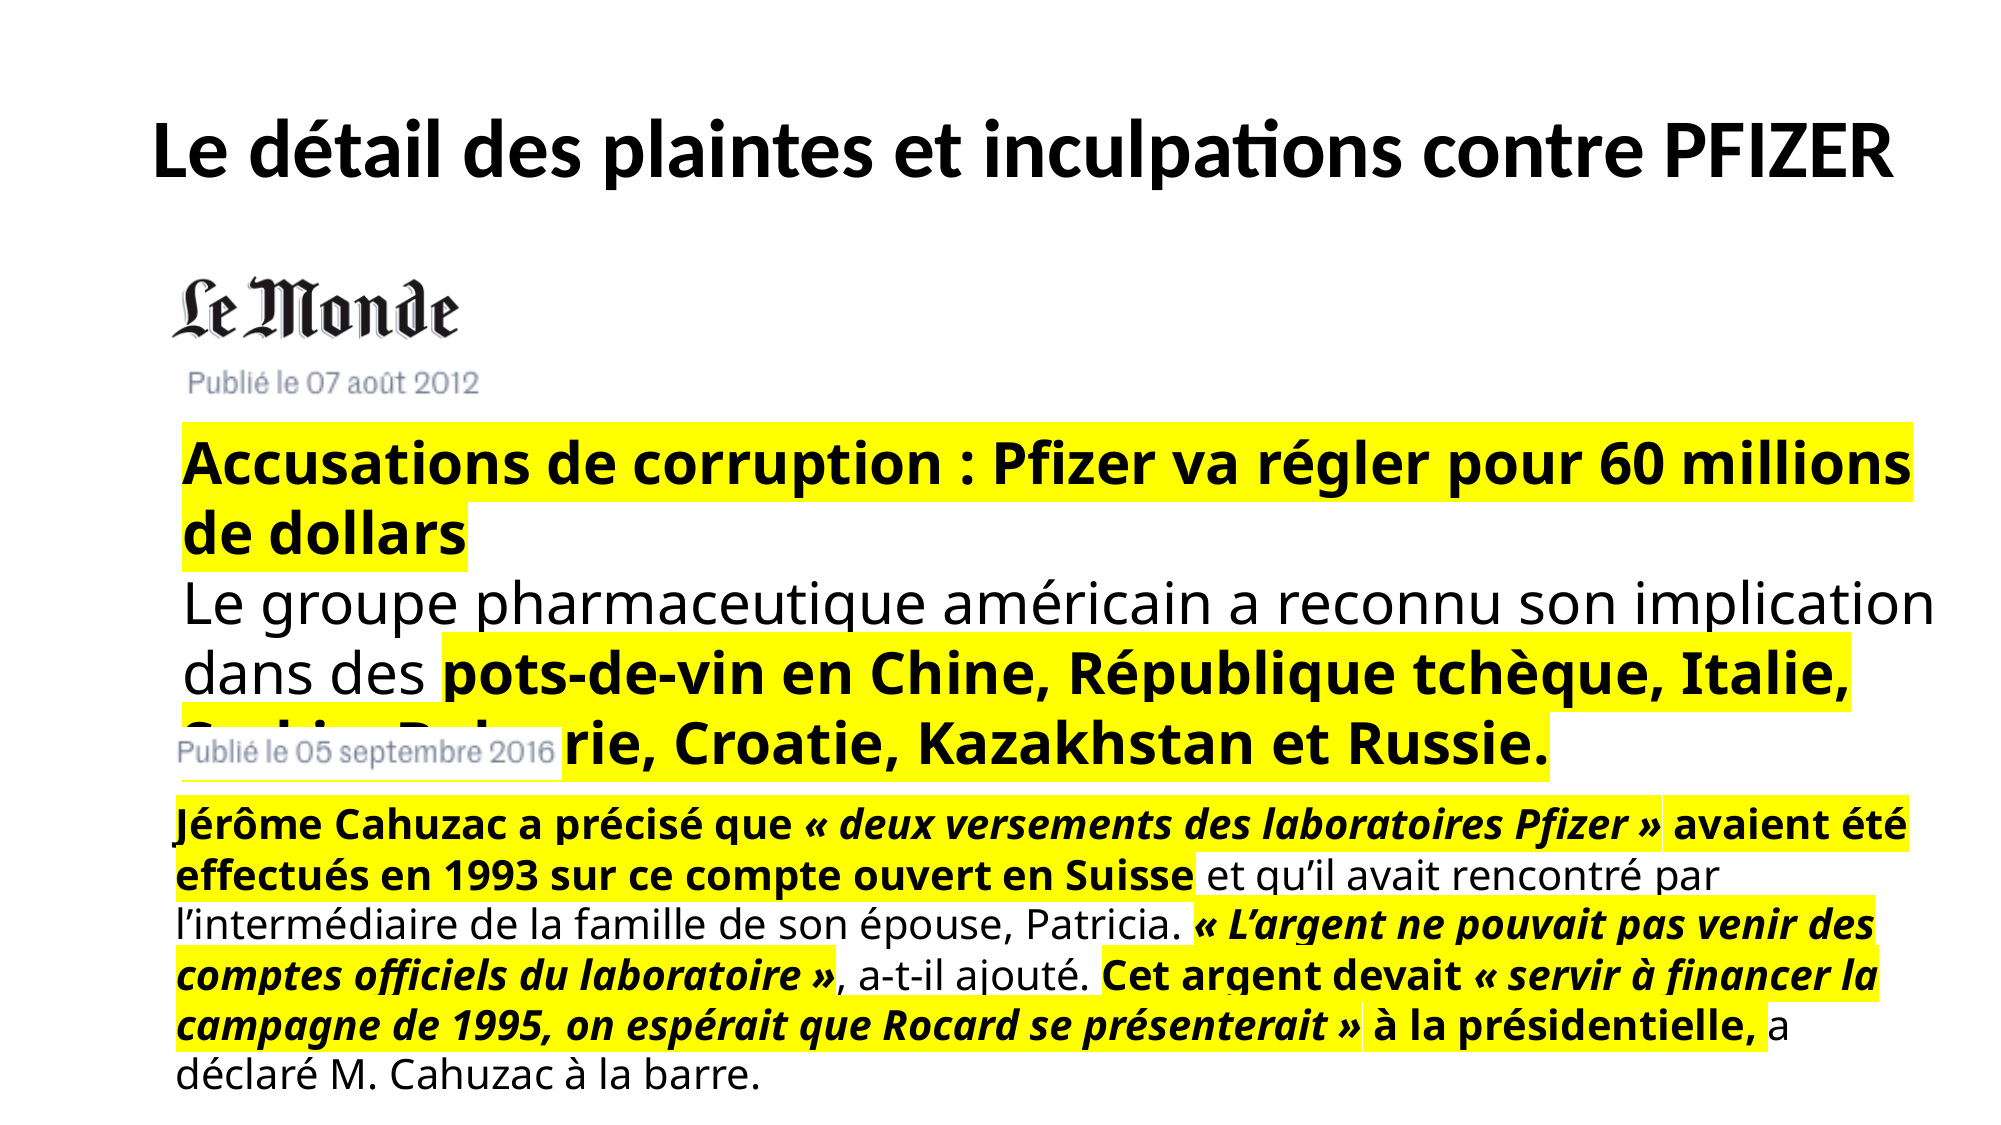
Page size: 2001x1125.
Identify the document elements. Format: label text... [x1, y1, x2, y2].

text_box Accusations de corruption : Pfizer va régler pour 60 millions de dollars Le groupe pharmaceutique américain a reconnu son implication dans des pots-de-vin en Chine, République tchèque, Italie, Serbie, Bulgarie, Croatie, Kazakhstan et Russie. [167, 419, 1962, 784]
picture [182, 362, 485, 409]
text_box Jérôme Cahuzac a précisé que « deux versements des laboratoires Pfizer » avaient été effectués en 1993 sur ce compte ouvert en Suisse et qu’il avait rencontré par l’intermédiaire de la famille de son épouse, Patricia. « L’argent ne pouvait pas venir des comptes officiels du laboratoire », a-t-il ajouté. Cet argent devait « servir à financer la campagne de 1995, on espérait que Rocard se présenterait » à la présidentielle, a déclaré M. Cahuzac à la barre. [161, 791, 1956, 1125]
picture [167, 727, 562, 780]
picture [152, 266, 470, 354]
title Le détail des plaintes et inculpations contre PFIZER [137, 59, 1933, 243]
